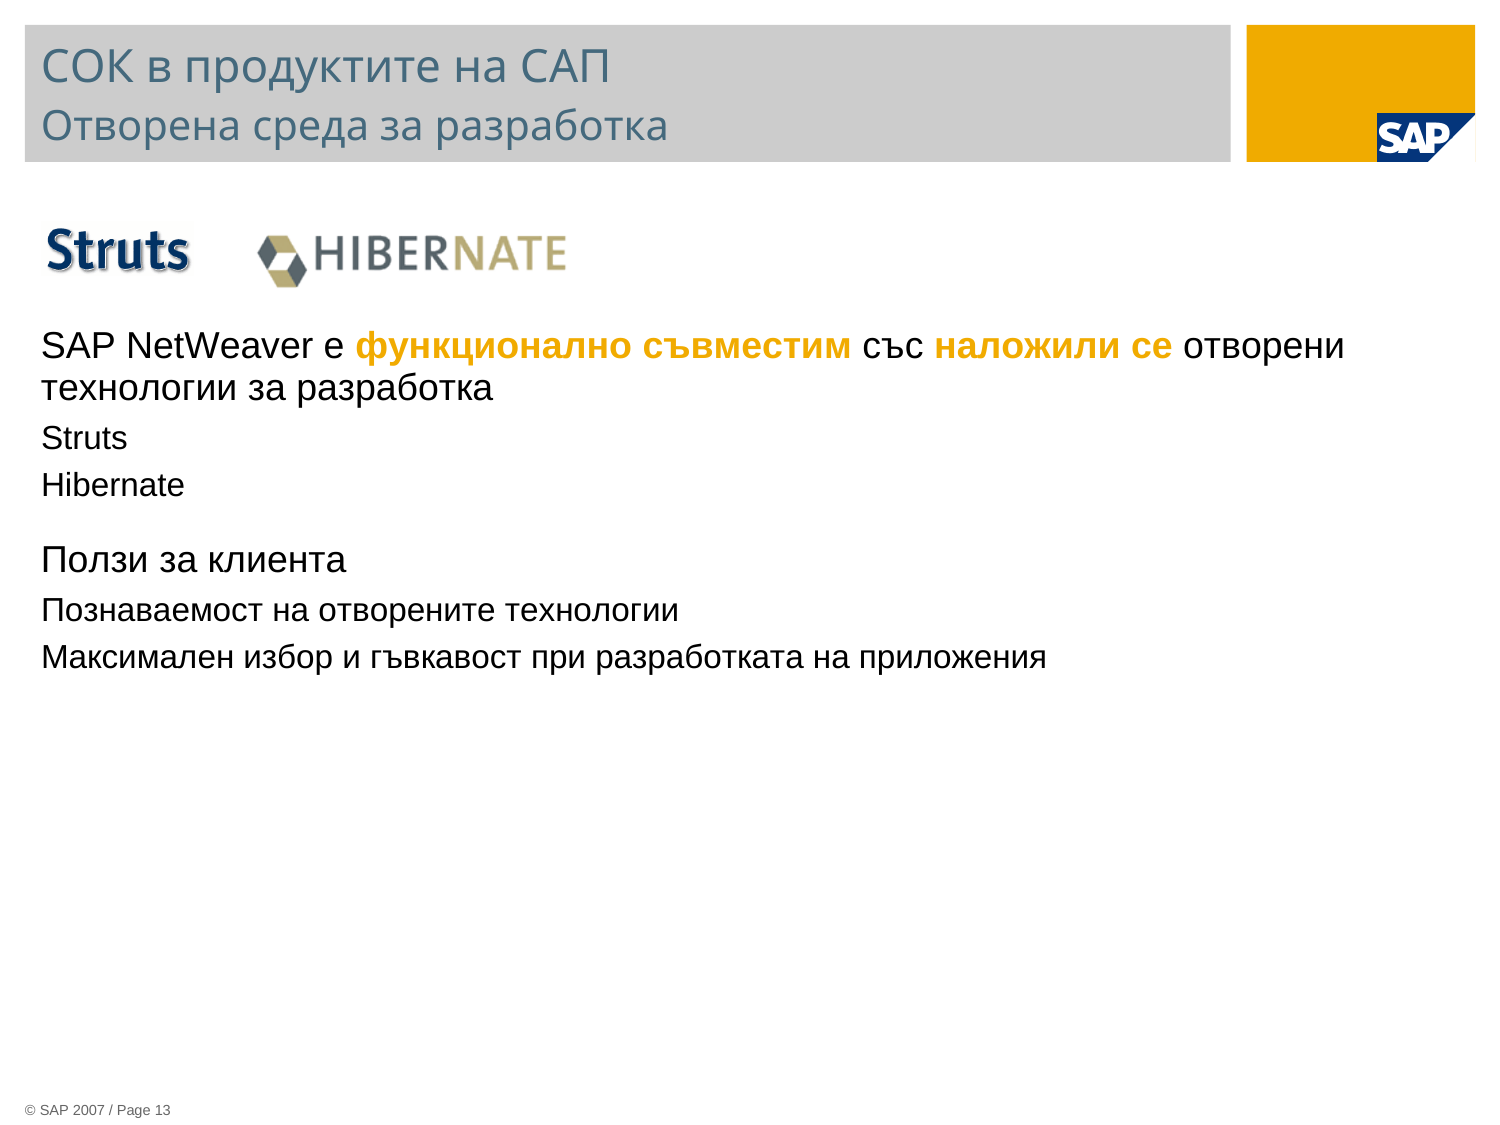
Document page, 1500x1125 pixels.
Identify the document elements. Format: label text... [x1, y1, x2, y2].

list SAP NetWeaver е функционално съвместим със наложили се отворени технологии за разработка Struts Hibernate Ползи за клиента Познаваемост на отворените технологии Максимален избор и гъвкавост при разработката на приложения [40, 324, 1460, 968]
picture [1377, 113, 1476, 162]
title СОК в продуктите на САП Отворена среда за разработка [40, 33, 1215, 151]
picture [41, 221, 194, 276]
picture [242, 206, 579, 312]
